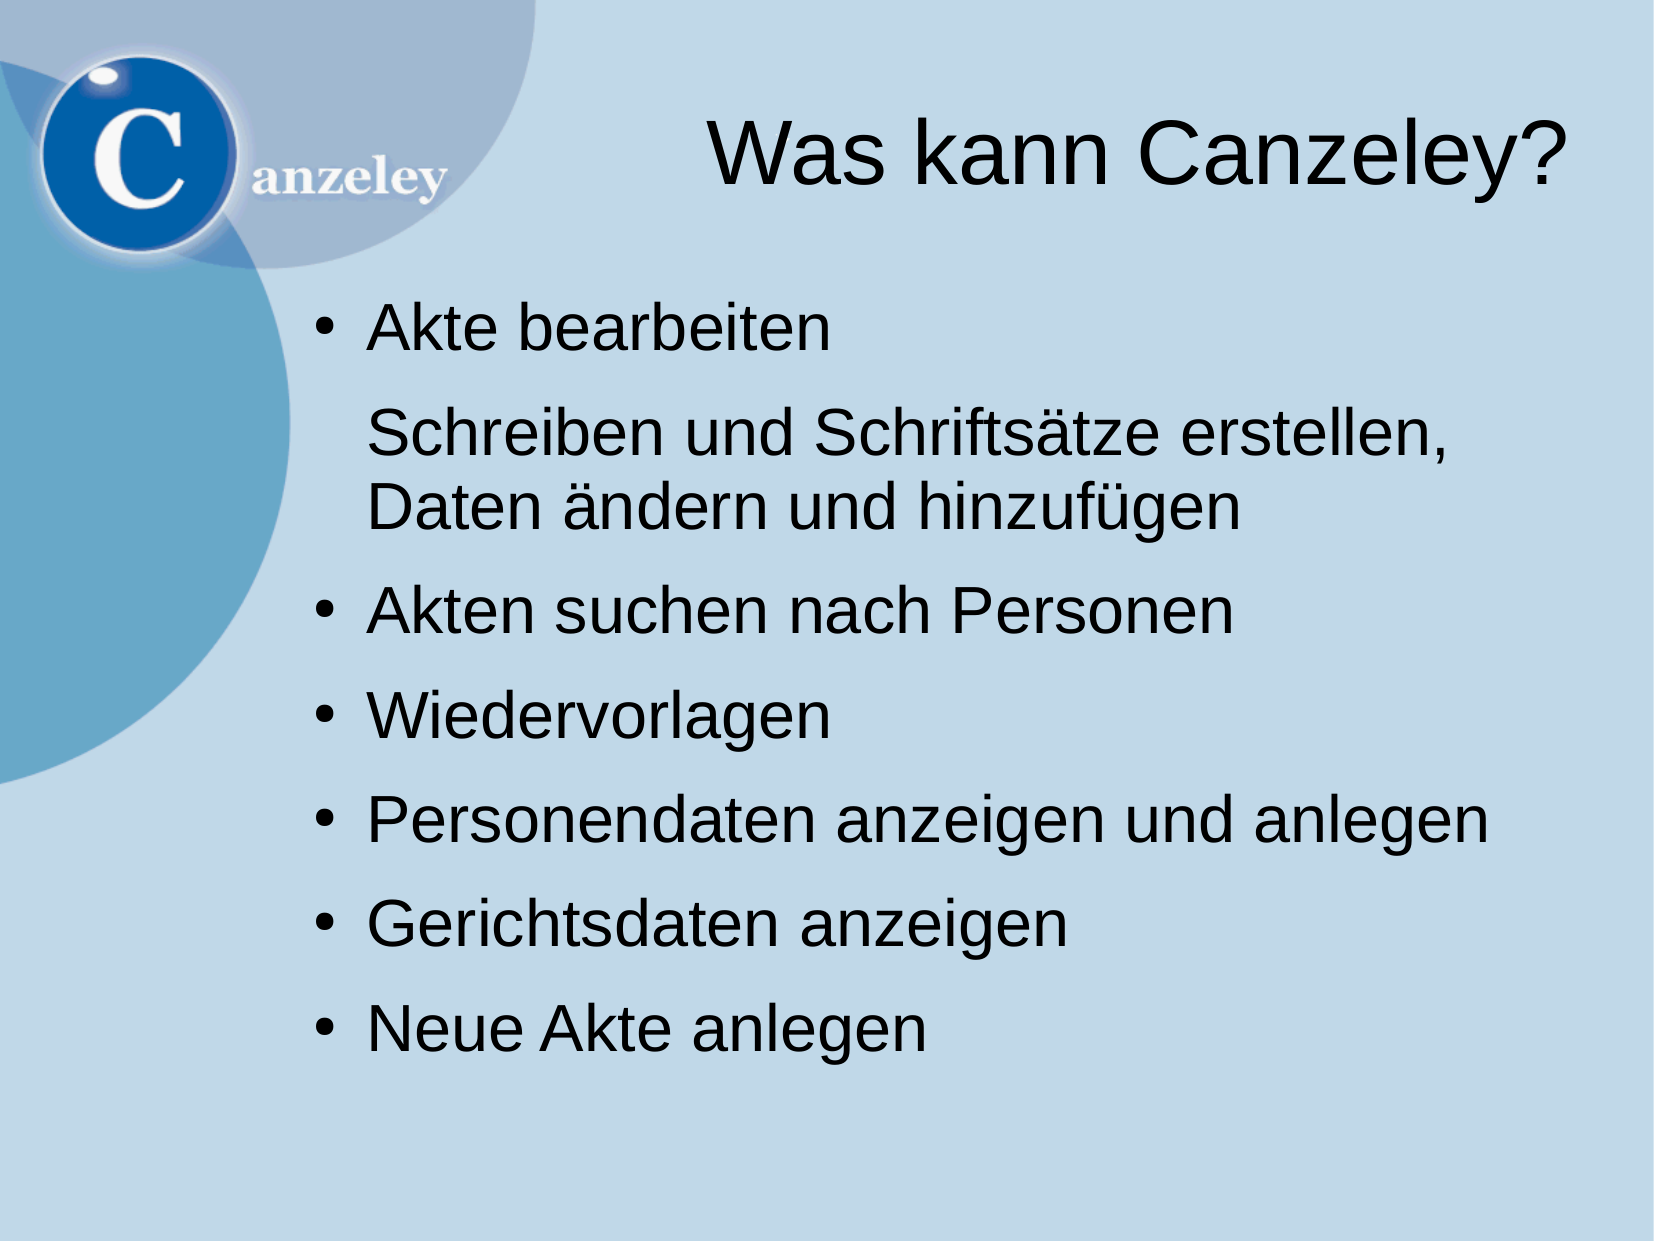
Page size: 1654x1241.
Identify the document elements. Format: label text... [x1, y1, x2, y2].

list Akte bearbeiten Schreiben und Schriftsätze erstellen, Daten ändern und hinzufügen Akten suchen nach Personen Wiedervorlagen Personendaten anzeigen und anlegen Gerichtsdaten anzeigen Neue Akte anlegen [295, 290, 1571, 1109]
picture [0, 0, 1654, 1241]
title Was kann Canzeley? [82, 49, 1571, 257]
